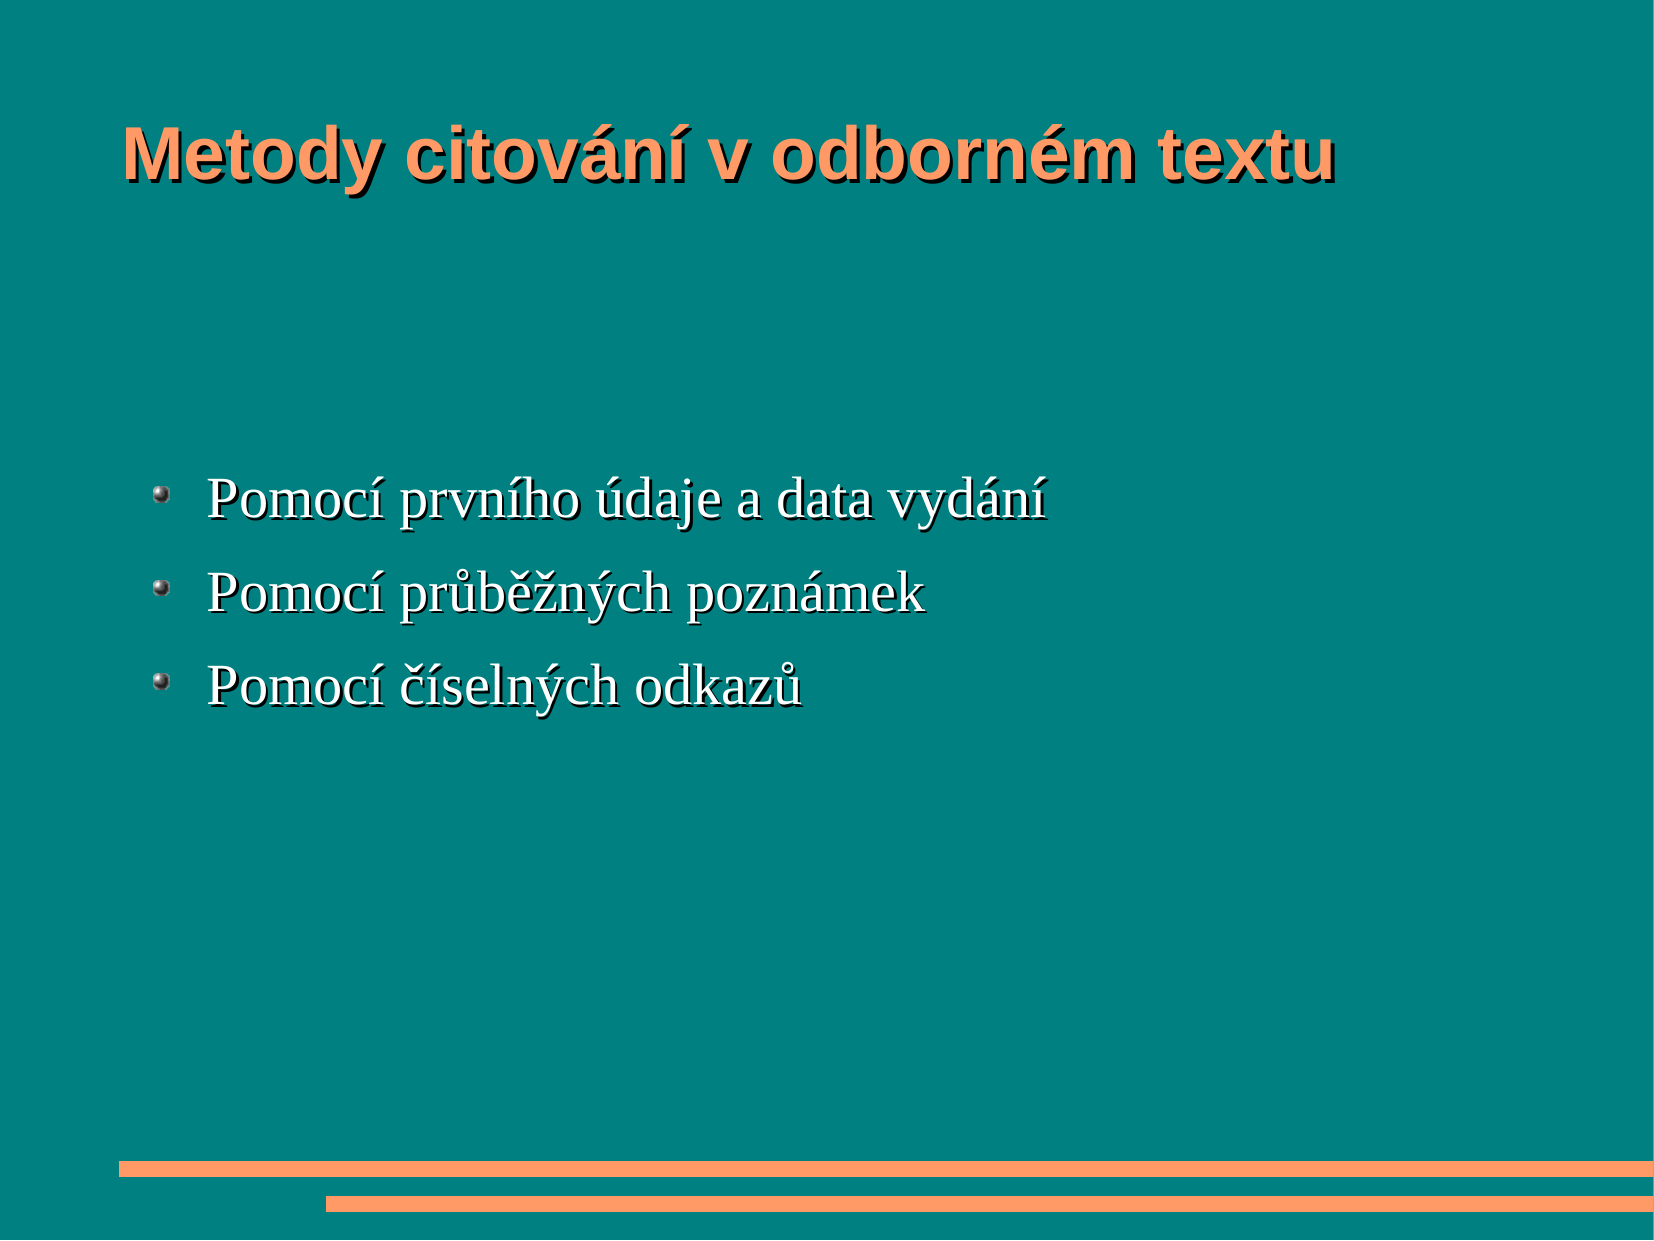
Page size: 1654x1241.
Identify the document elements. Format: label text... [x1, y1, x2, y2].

list Pomocí prvního údaje a data vydání Pomocí průběžných poznámek Pomocí číselných odkazů [118, 459, 1558, 1241]
title Metody citování v odborném textu [121, 46, 1534, 254]
